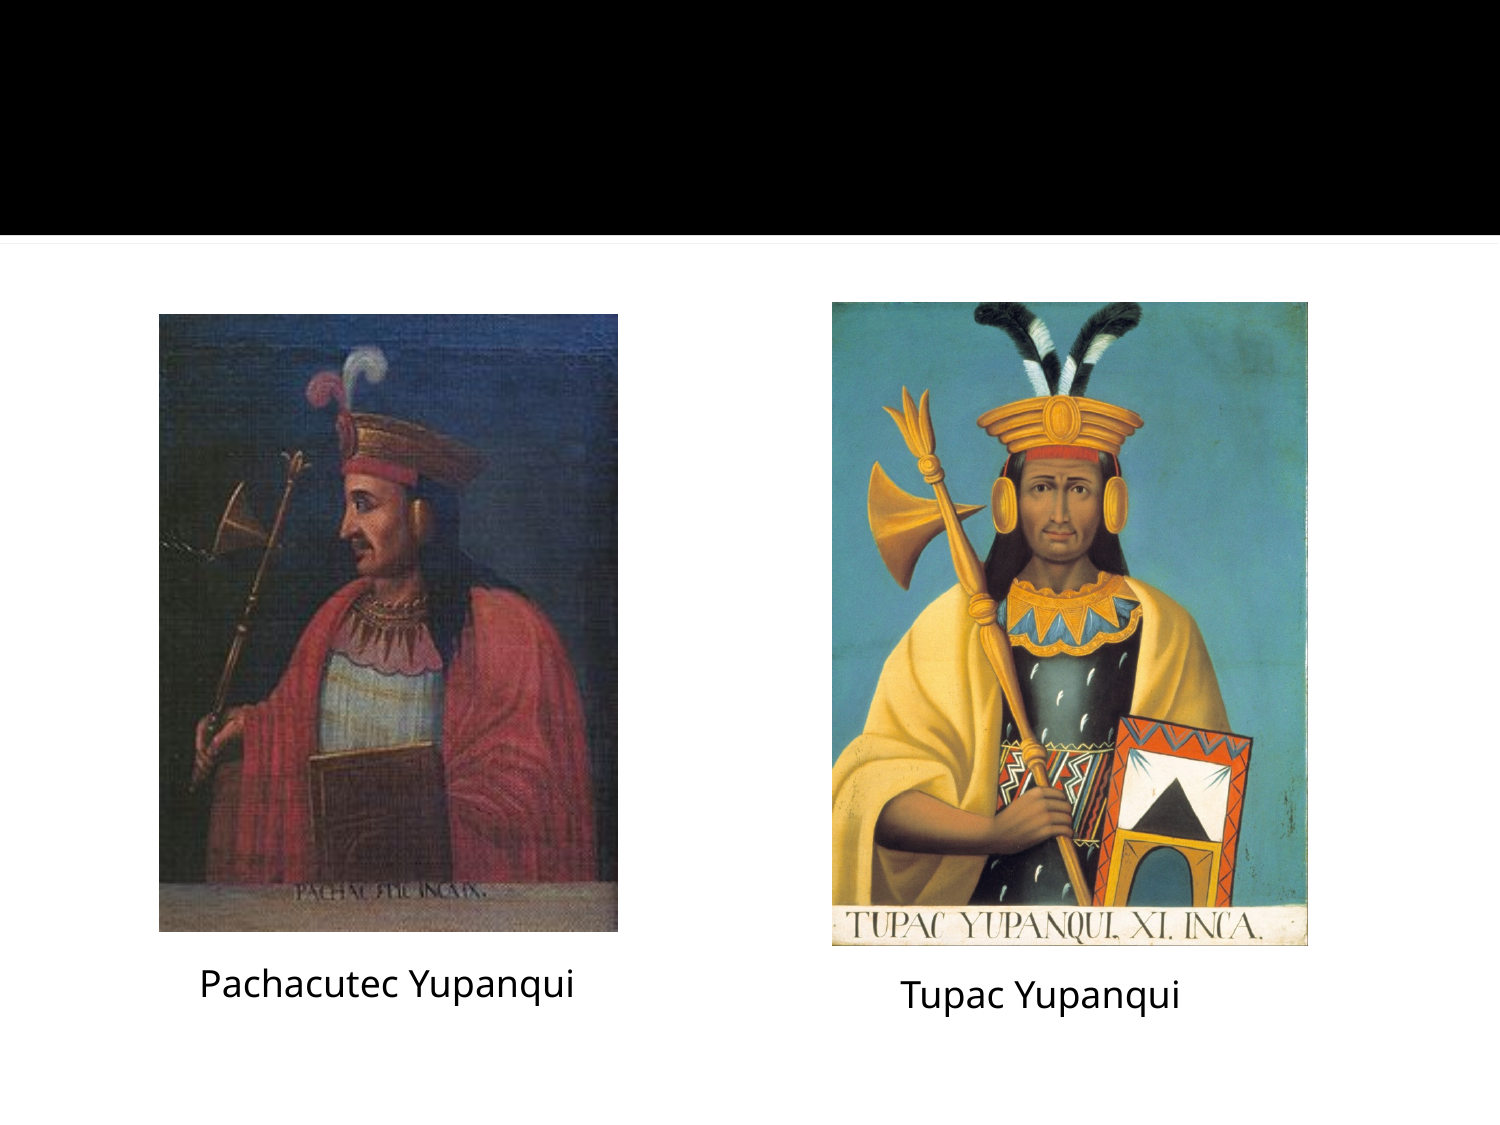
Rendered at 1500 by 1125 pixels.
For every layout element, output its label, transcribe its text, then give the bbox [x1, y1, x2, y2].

picture [159, 314, 618, 932]
text_box Tupac Yupanqui [885, 964, 1196, 1024]
text_box Pachacutec Yupanqui [184, 952, 591, 1013]
picture [832, 302, 1308, 946]
